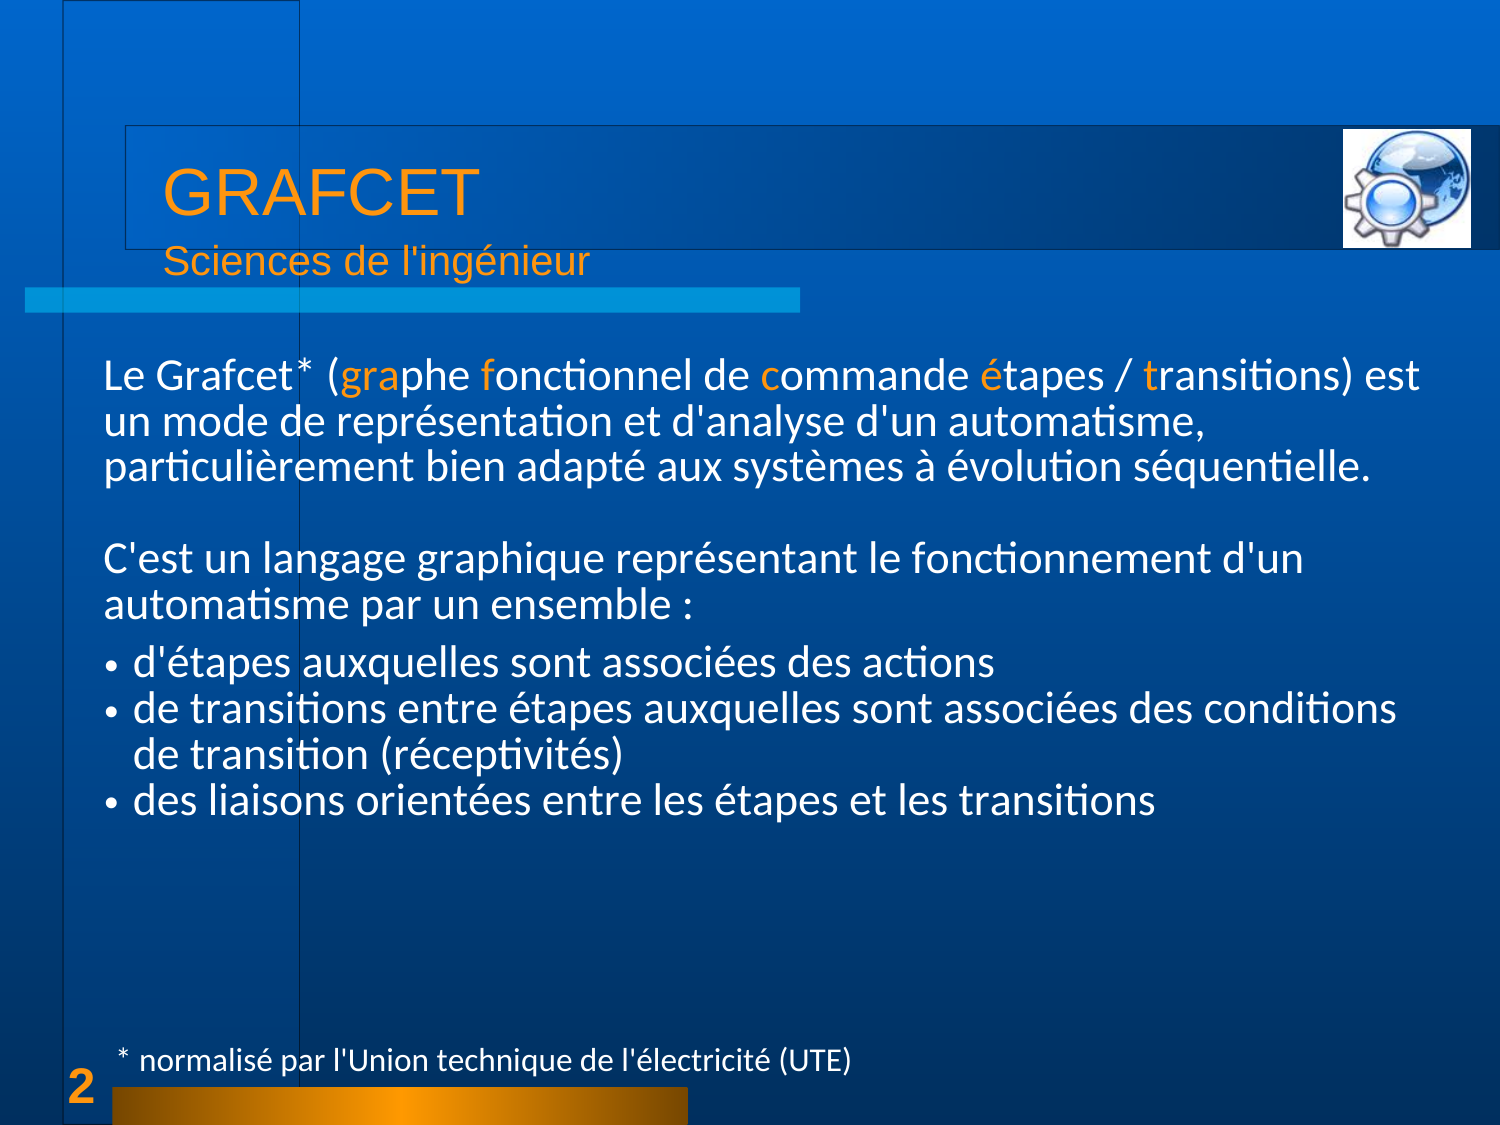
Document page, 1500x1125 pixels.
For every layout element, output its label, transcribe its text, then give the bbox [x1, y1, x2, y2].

text_box * normalisé par l'Union technique de l'électricité (UTE) [100, 1039, 1341, 1095]
text_box Le Grafcet* (graphe fonctionnel de commande étapes / transitions) est un mode de représentation et d'analyse d'un automatisme, particulièrement bien adapté aux systèmes à évolution séquentielle. C'est un langage graphique représentant le fonctionnement d'un automatisme par un ensemble : d'étapes auxquelles sont associées des actions de transitions entre étapes auxquelles sont associées des conditions de transition (réceptivités) des liaisons orientées entre les étapes et les transitions [88, 348, 1447, 1030]
picture [1343, 129, 1471, 248]
